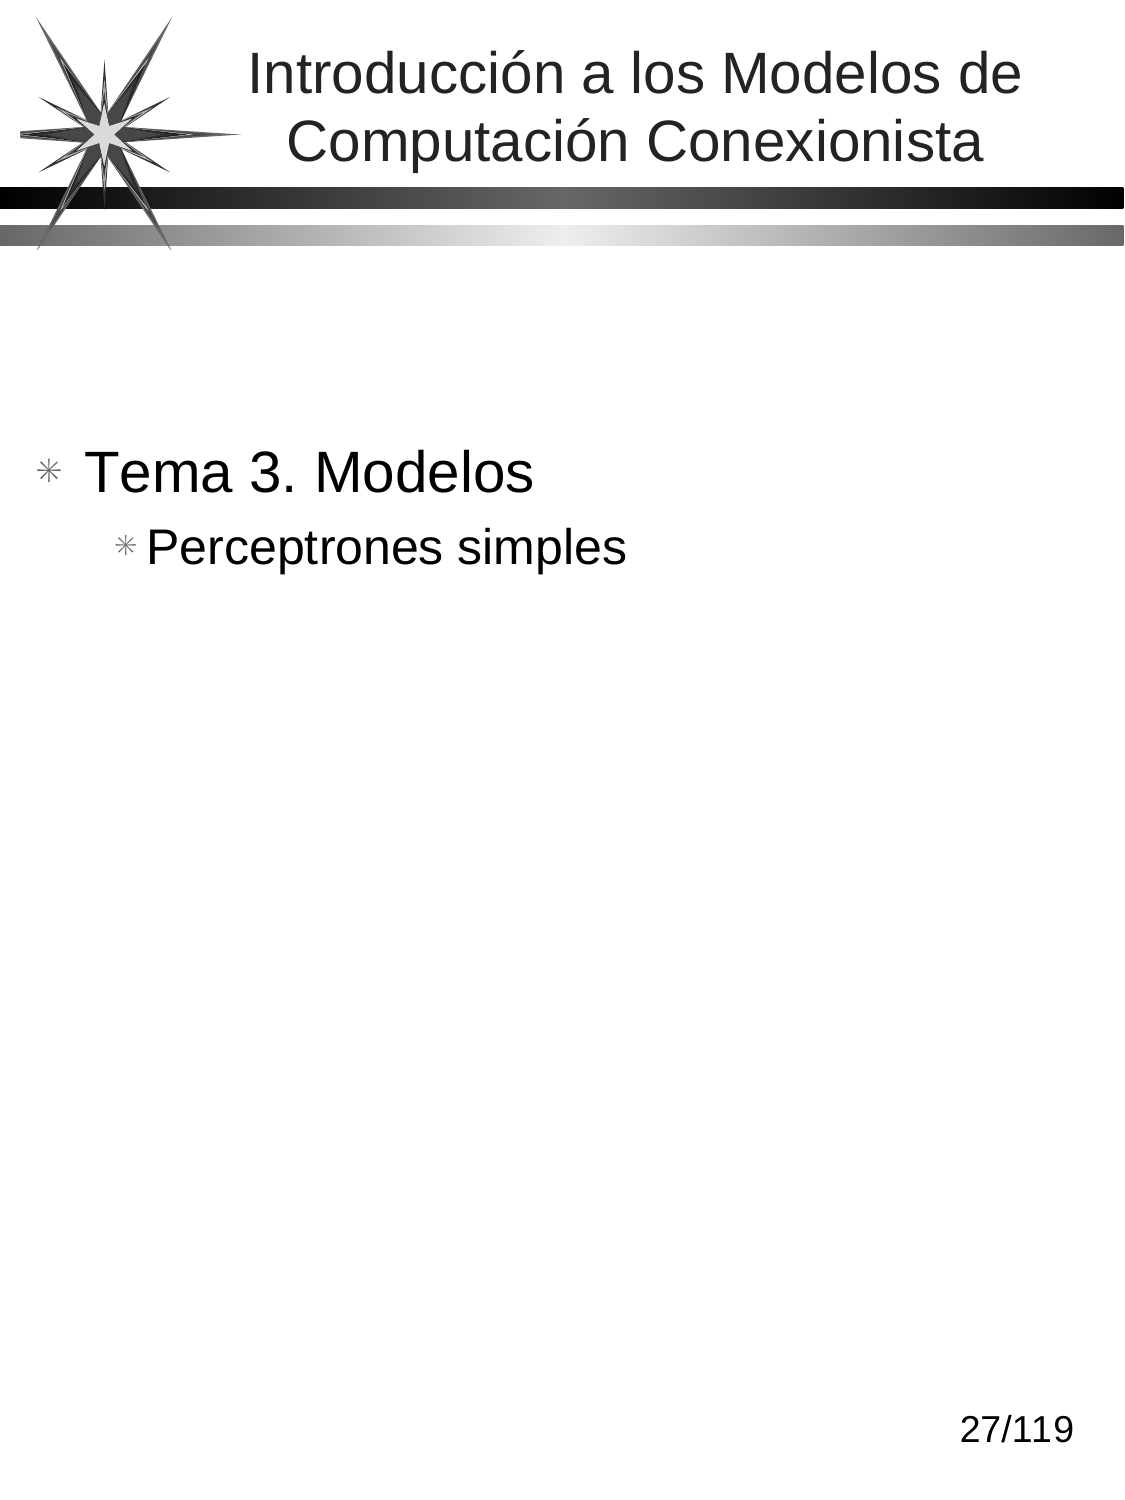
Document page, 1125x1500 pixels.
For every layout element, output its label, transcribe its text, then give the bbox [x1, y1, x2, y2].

list Tema 3. Modelos Perceptrones simples [37, 275, 1075, 1451]
title Introducción a los Modelos de Computación Conexionista [174, 10, 1097, 203]
